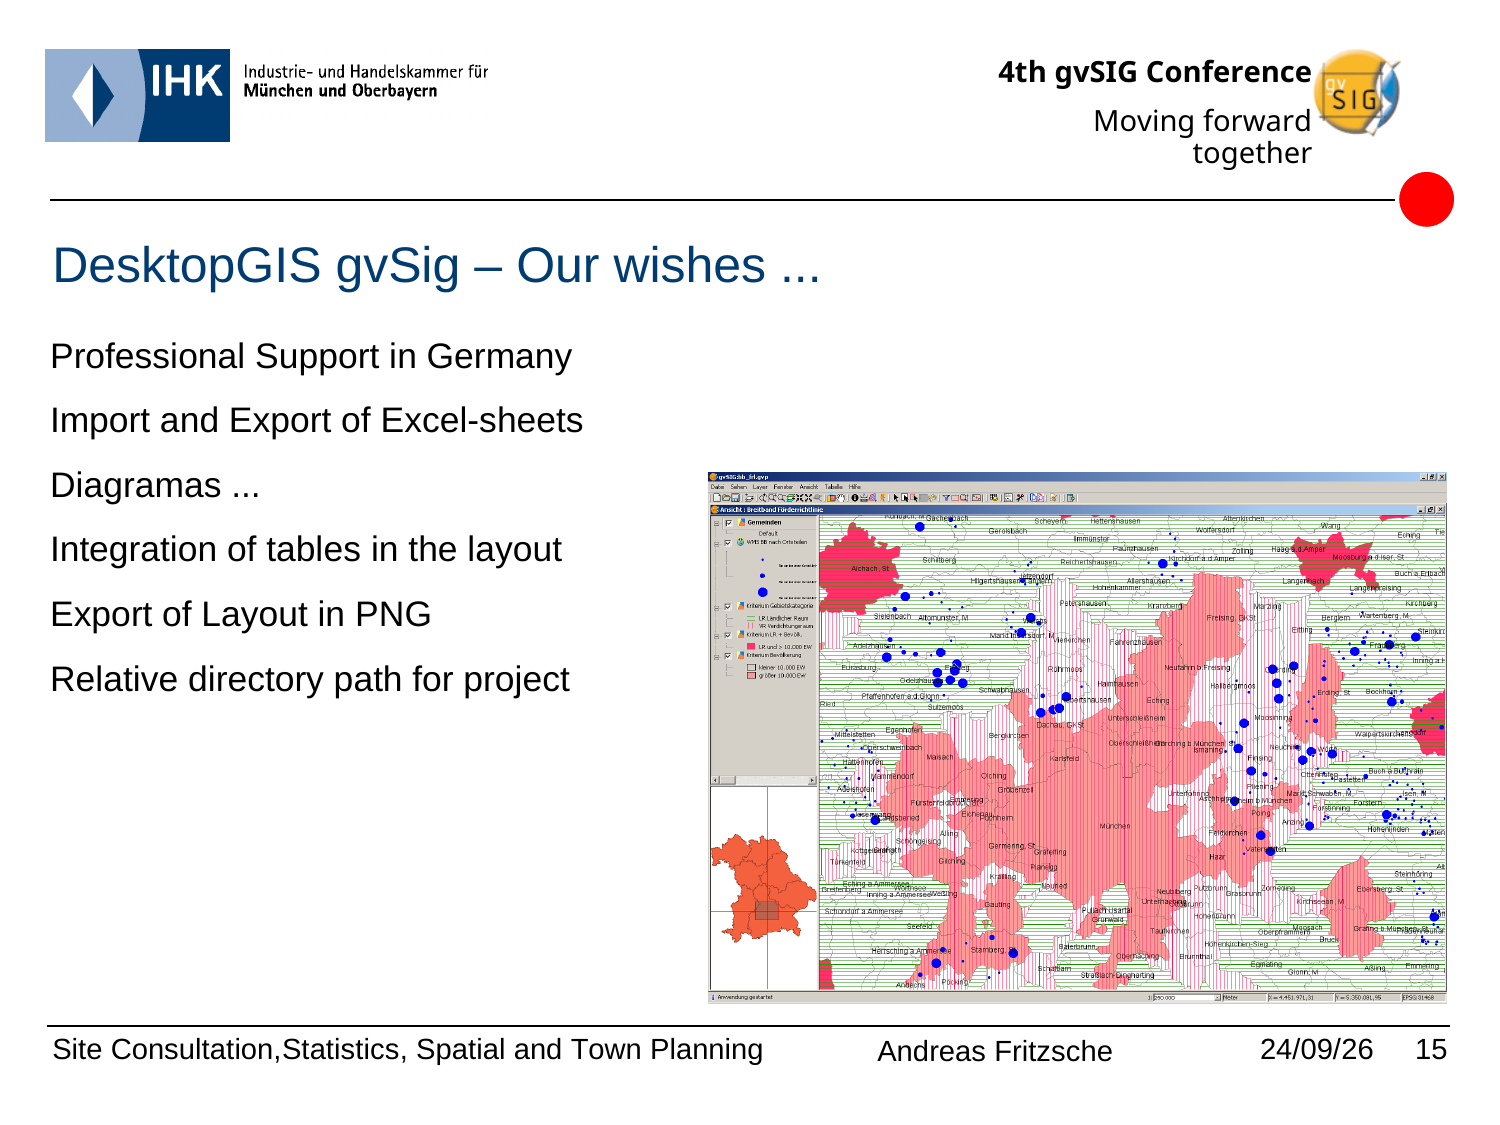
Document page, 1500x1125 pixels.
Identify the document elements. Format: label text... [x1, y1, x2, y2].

picture [1312, 49, 1401, 138]
picture [708, 472, 1447, 1004]
text_box Professional Support in Germany Import and Export of Excel-sheets Diagramas ... Integration of tables in the layout Export of Layout in PNG Relative directory path for project [50, 324, 1451, 706]
picture [45, 49, 488, 142]
text_box DesktopGIS gvSig – Our wishes ... [37, 224, 1488, 288]
